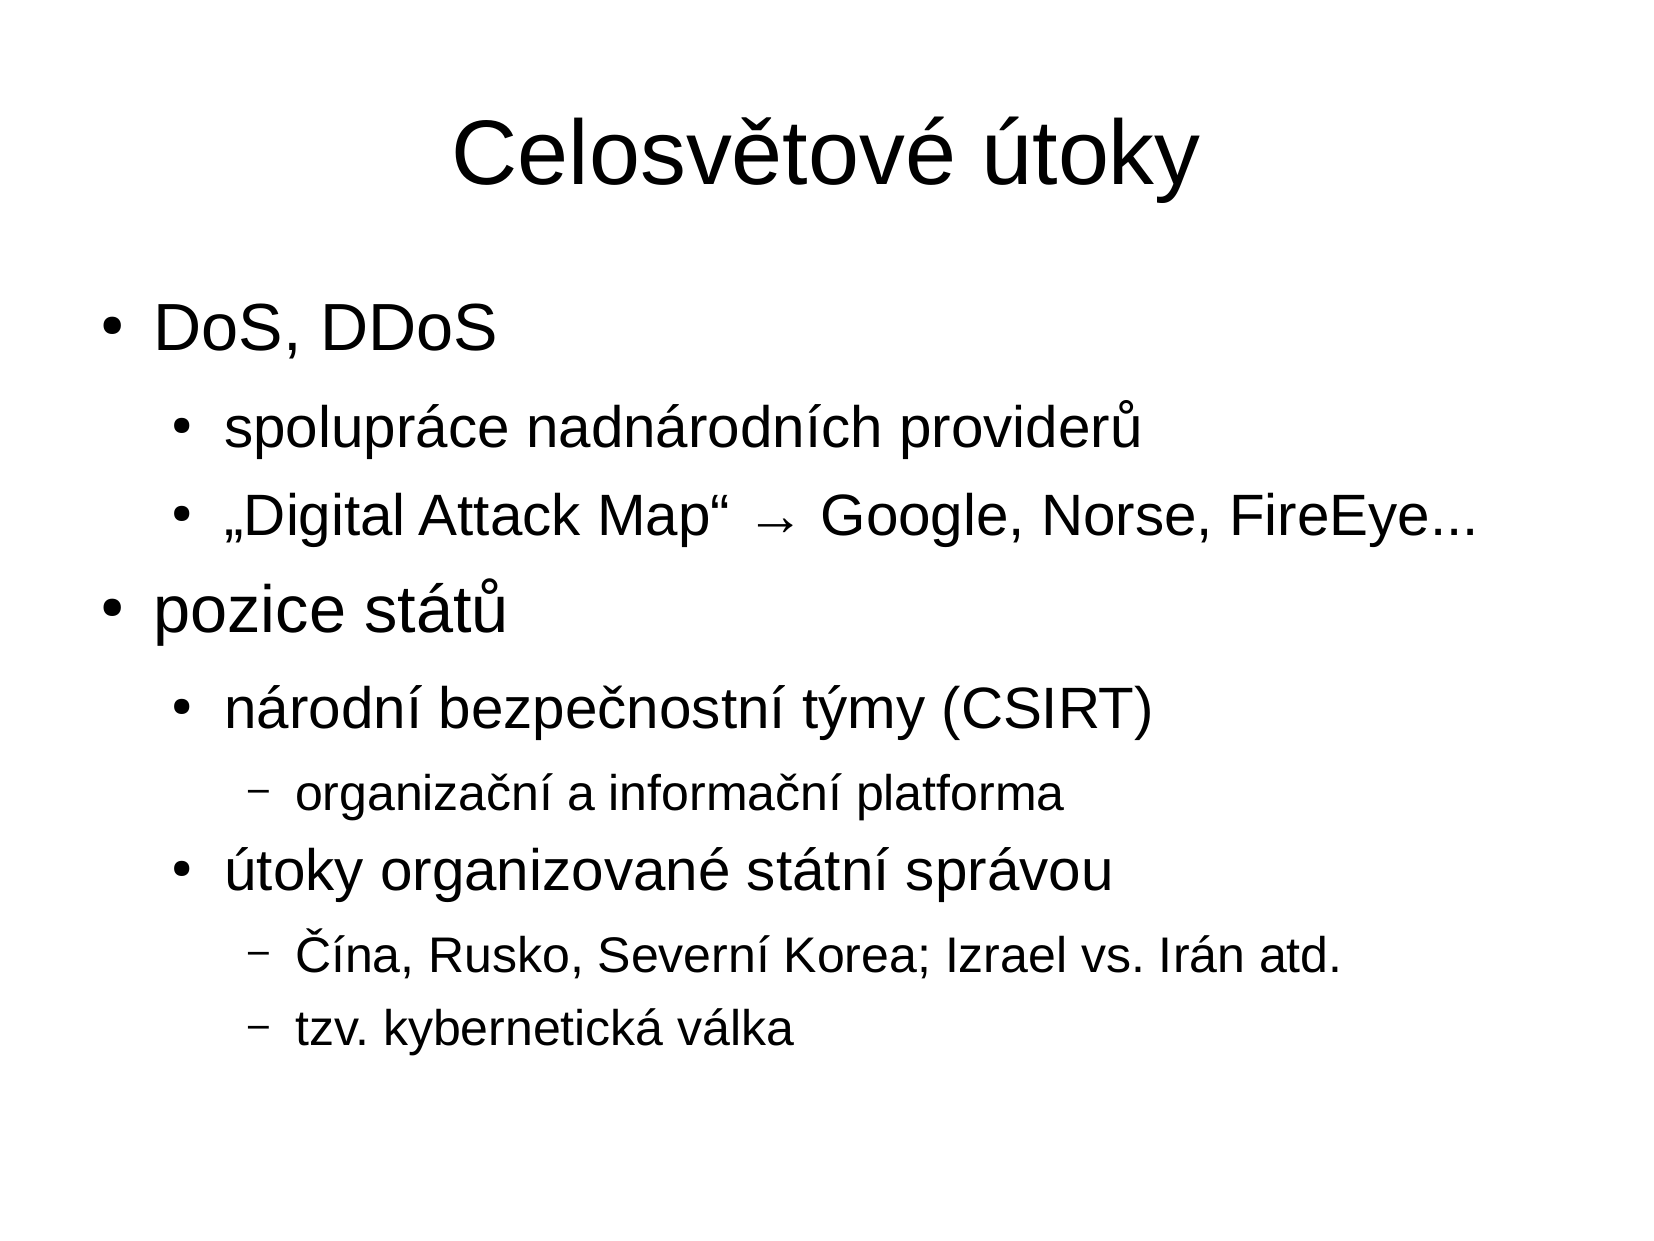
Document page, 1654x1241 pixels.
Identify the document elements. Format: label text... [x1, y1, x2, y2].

list DoS, DDoS spolupráce nadnárodních providerů „Digital Attack Map“ → Google, Norse, FireEye... pozice států národní bezpečnostní týmy (CSIRT) organizační a informační platforma útoky organizované státní správou Čína, Rusko, Severní Korea; Izrael vs. Irán atd. tzv. kybernetická válka [82, 290, 1571, 1057]
title Celosvětové útoky [82, 49, 1571, 257]
